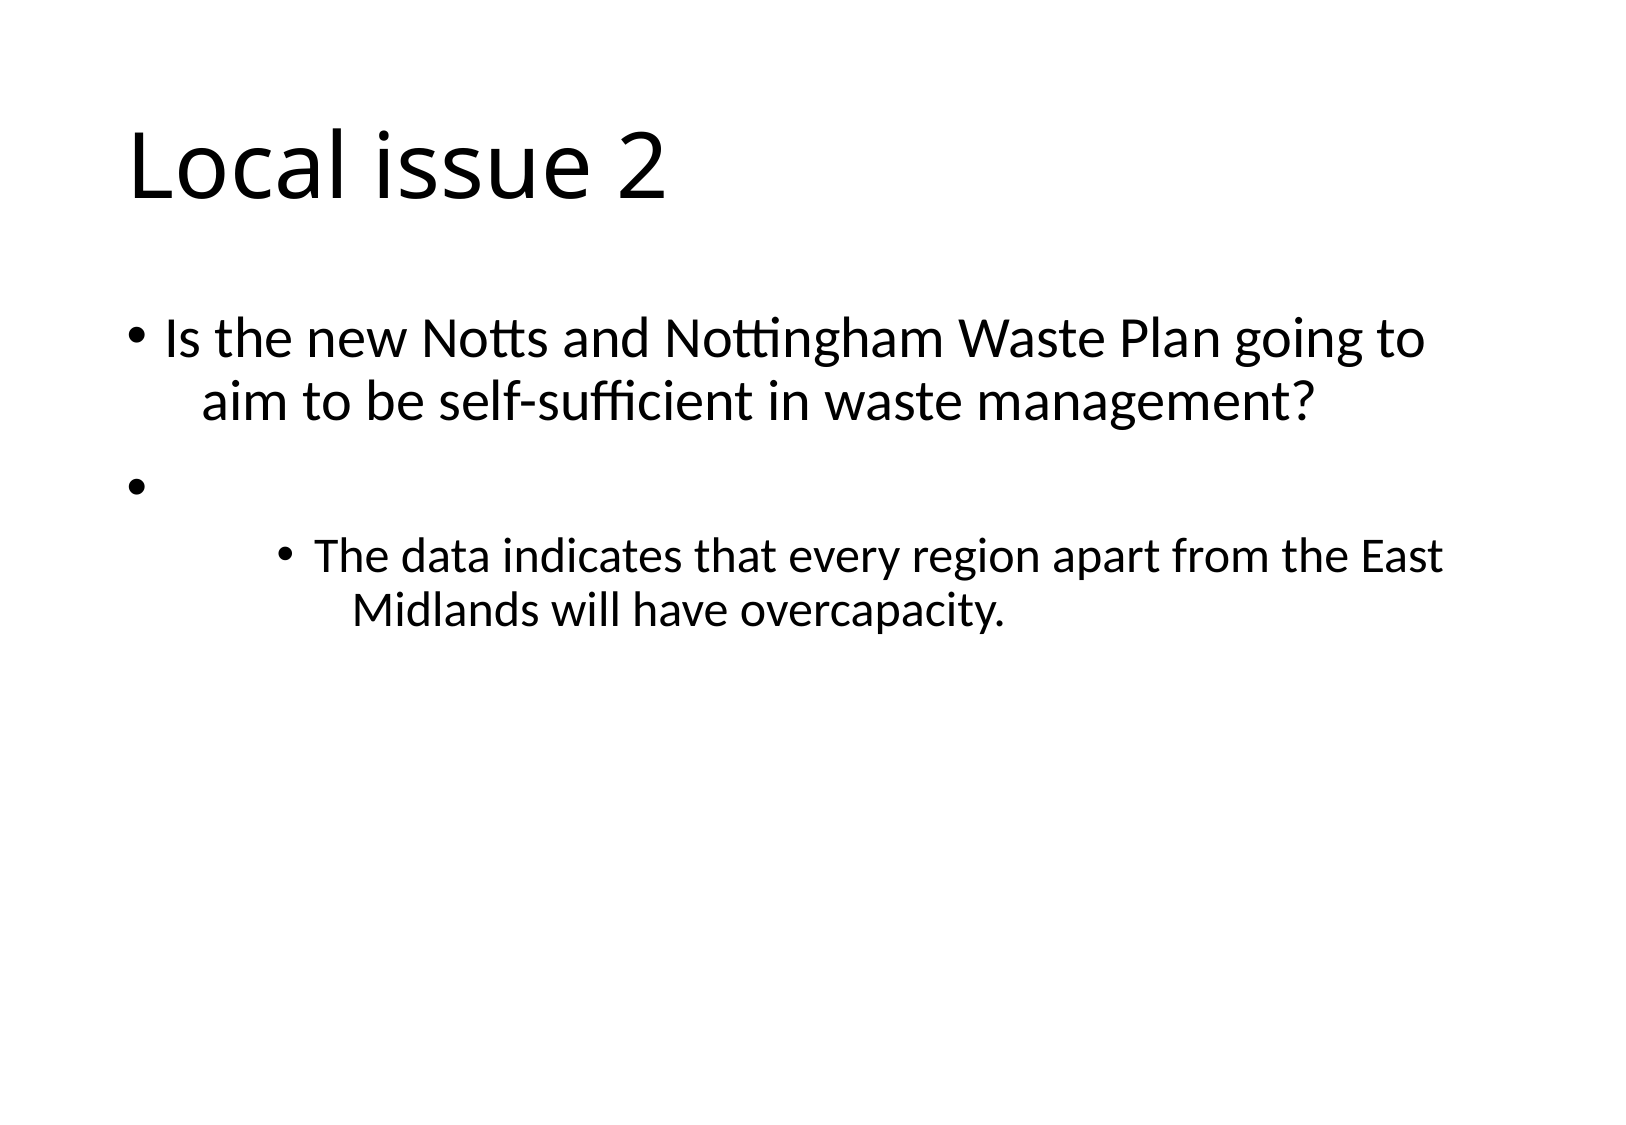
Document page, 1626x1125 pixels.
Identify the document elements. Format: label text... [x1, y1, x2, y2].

title Local issue 2 [111, 59, 1514, 278]
list Is the new Notts and Nottingham Waste Plan going to aim to be self-sufficient in waste management? The data indicates that every region apart from the East Midlands will have overcapacity. [111, 299, 1514, 1014]
